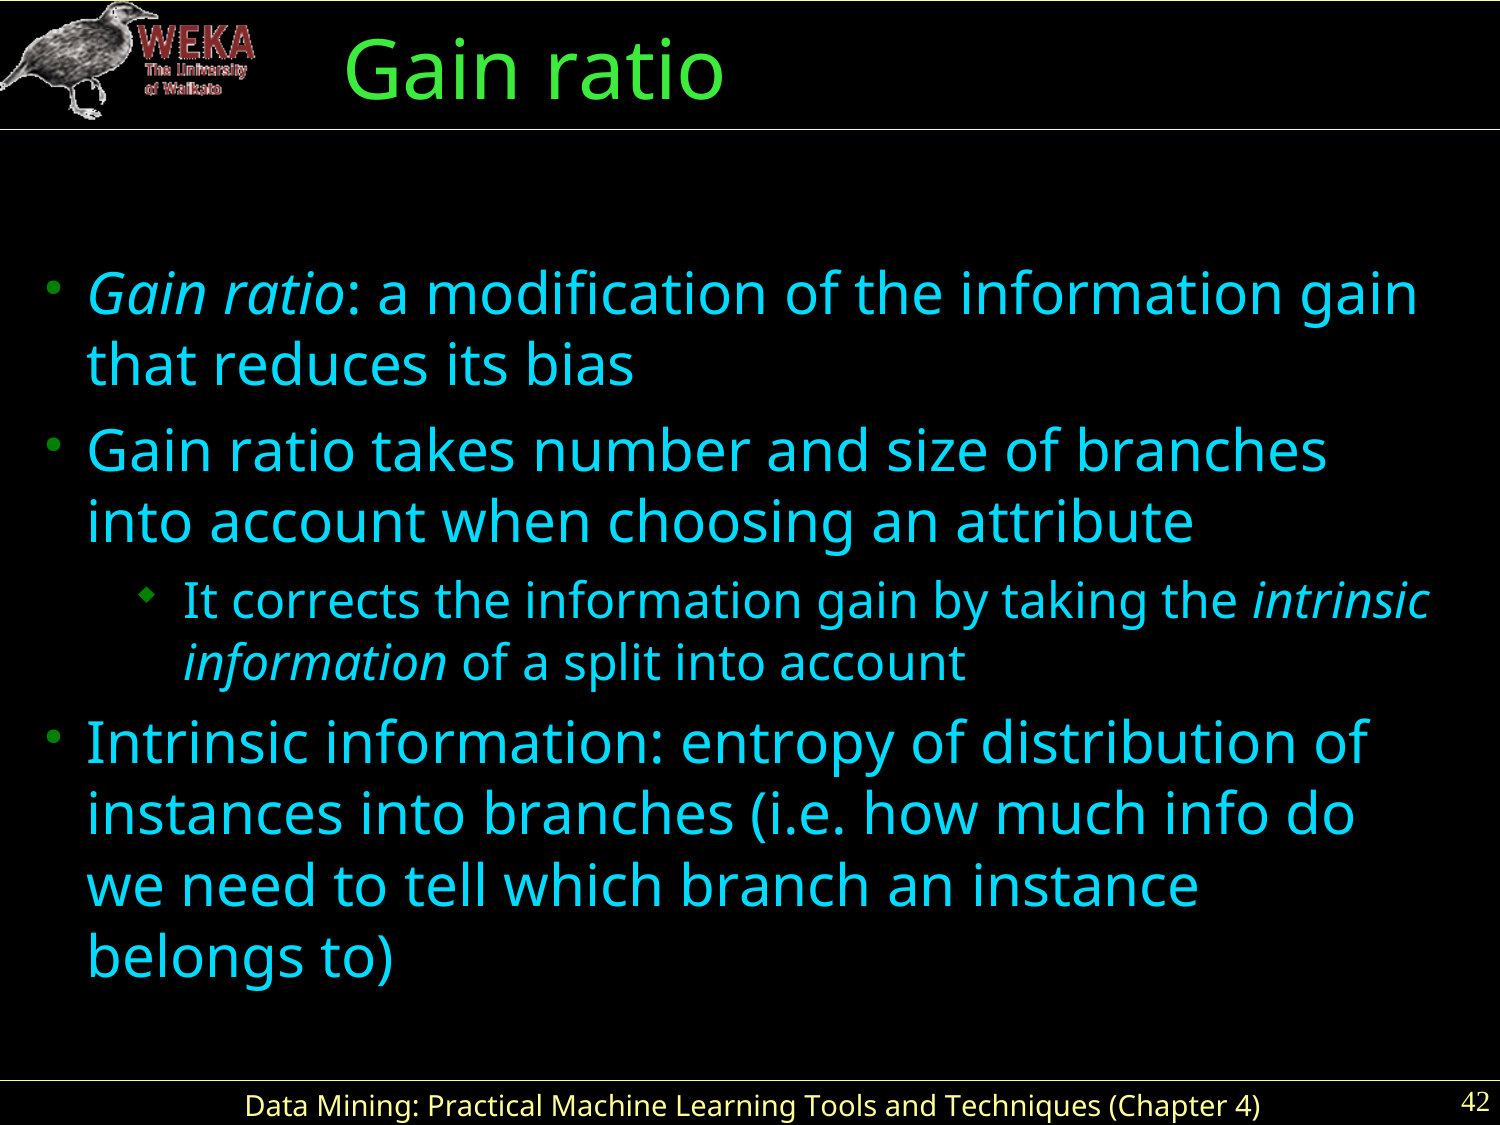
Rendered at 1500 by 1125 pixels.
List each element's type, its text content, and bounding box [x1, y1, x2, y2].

title Gain ratio [327, 0, 1500, 148]
picture [0, 1, 266, 129]
text_box Gain ratio: a modification of the information gain that reduces its bias Gain ratio takes number and size of branches into account when choosing an attribute It corrects the information gain by taking the intrinsic information of a split into account Intrinsic information: entropy of distribution of instances into branches (i.e. how much info do we need to tell which branch an instance belongs to) [29, 249, 1447, 926]
